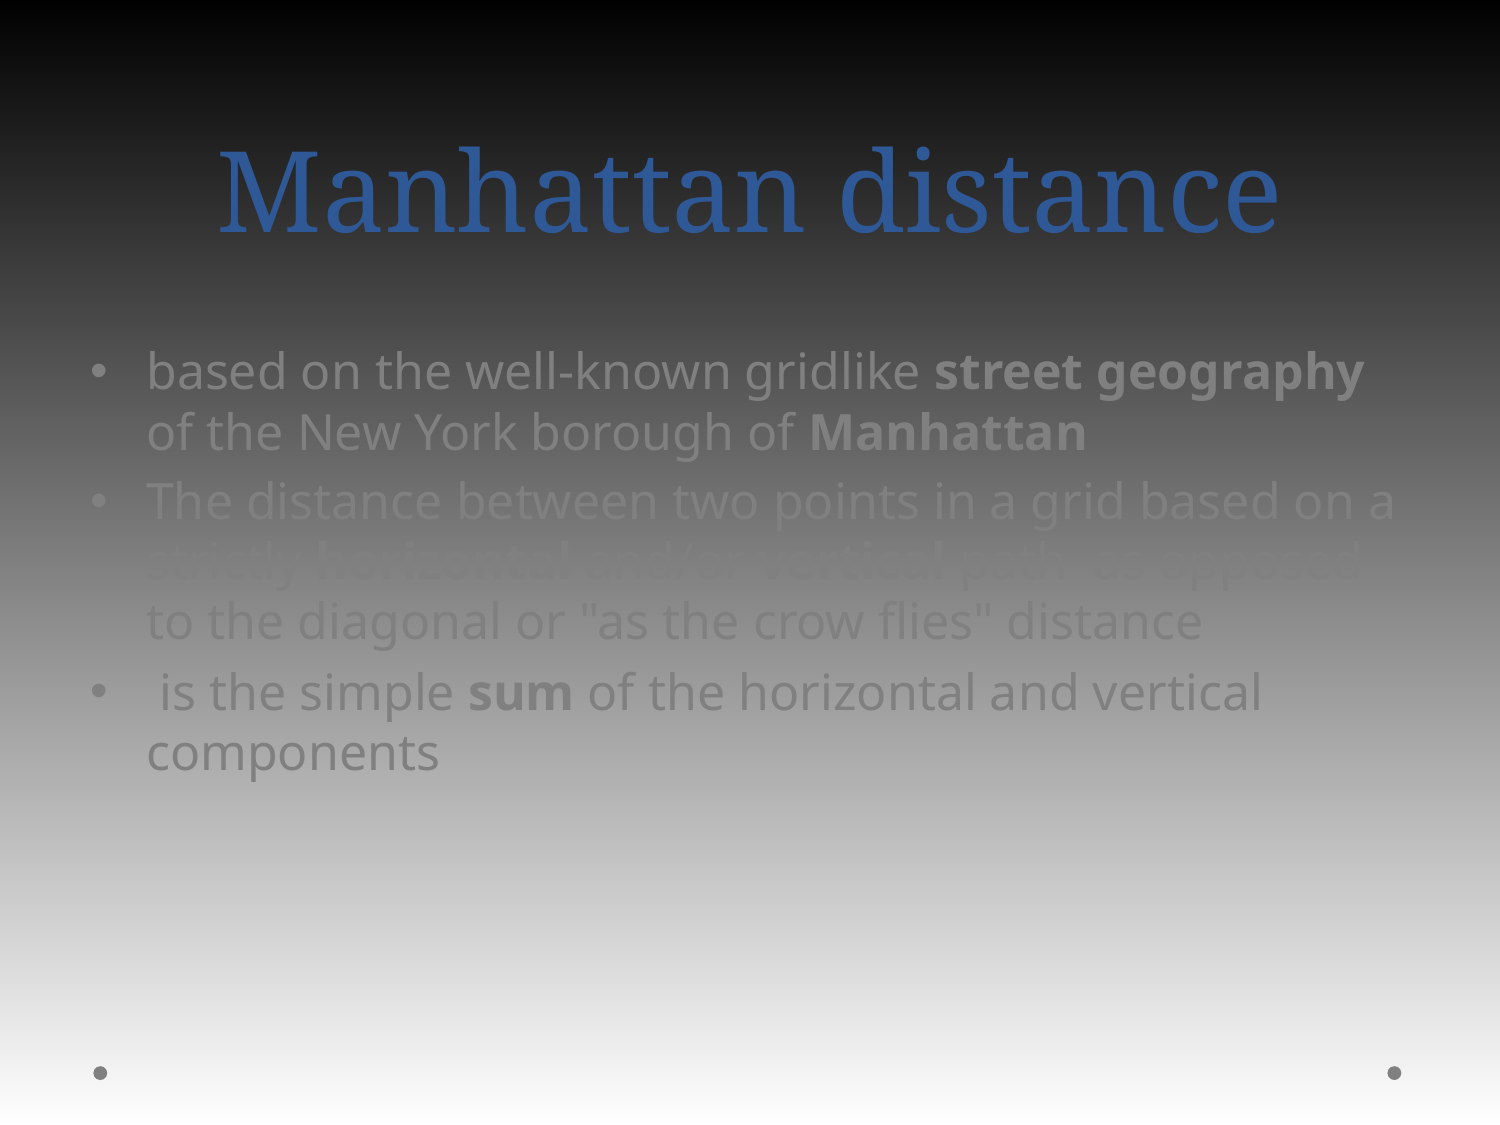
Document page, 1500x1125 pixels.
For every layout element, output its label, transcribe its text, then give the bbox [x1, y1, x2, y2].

list based on the well-known gridlike street geography of the New York borough of Manhattan The distance between two points in a grid based on a strictly horizontal and/or vertical path as opposed to the diagonal or "as the crow flies" distance is the simple sum of the horizontal and vertical components [75, 262, 1425, 1005]
title Manhattan distance [75, 0, 1425, 262]
